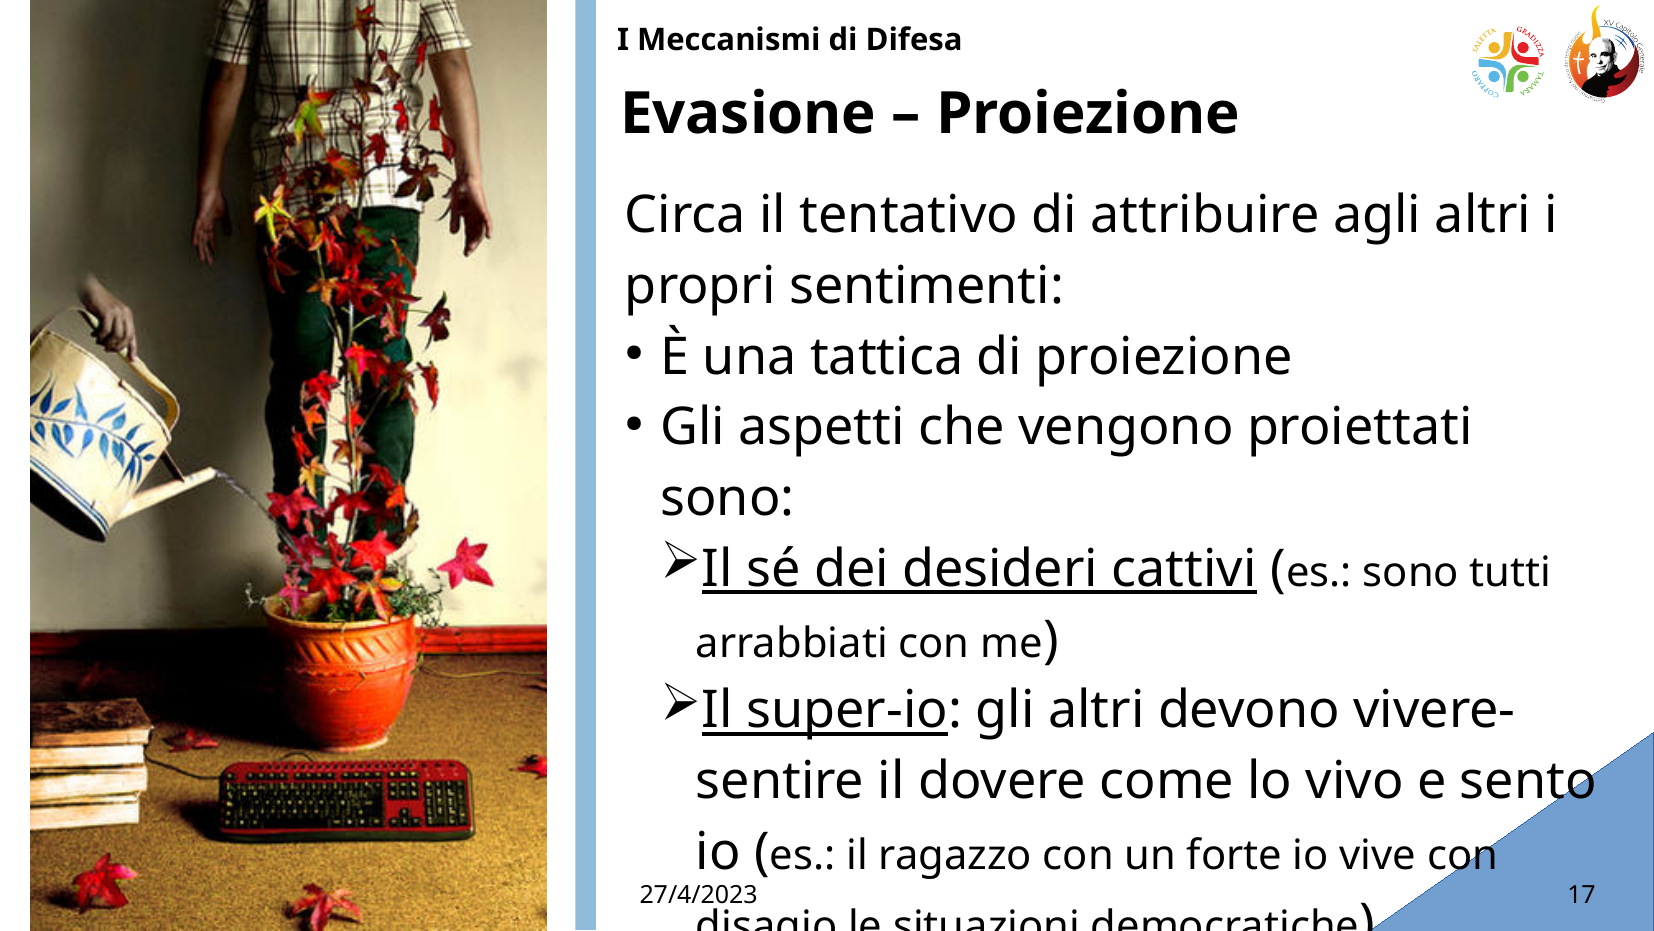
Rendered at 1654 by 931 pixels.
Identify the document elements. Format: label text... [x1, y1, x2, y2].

picture [30, 0, 547, 931]
picture [1563, 4, 1646, 103]
text_box I Meccanismi di Difesa [602, 9, 1335, 63]
subtitle Circa il tentativo di attribuire agli altri i propri sentimenti: È una tattica di proiezione Gli aspetti che vengono proiettati sono: Il sé dei desideri cattivi (es.: sono tutti arrabbiati con me) Il super-io: gli altri devono vivere-sentire il dovere come lo vivo e sento io (es.: il ragazzo con un forte io vive con disagio le situazioni democratiche) [624, 177, 1602, 924]
title Evasione – Proiezione [620, 70, 1617, 142]
